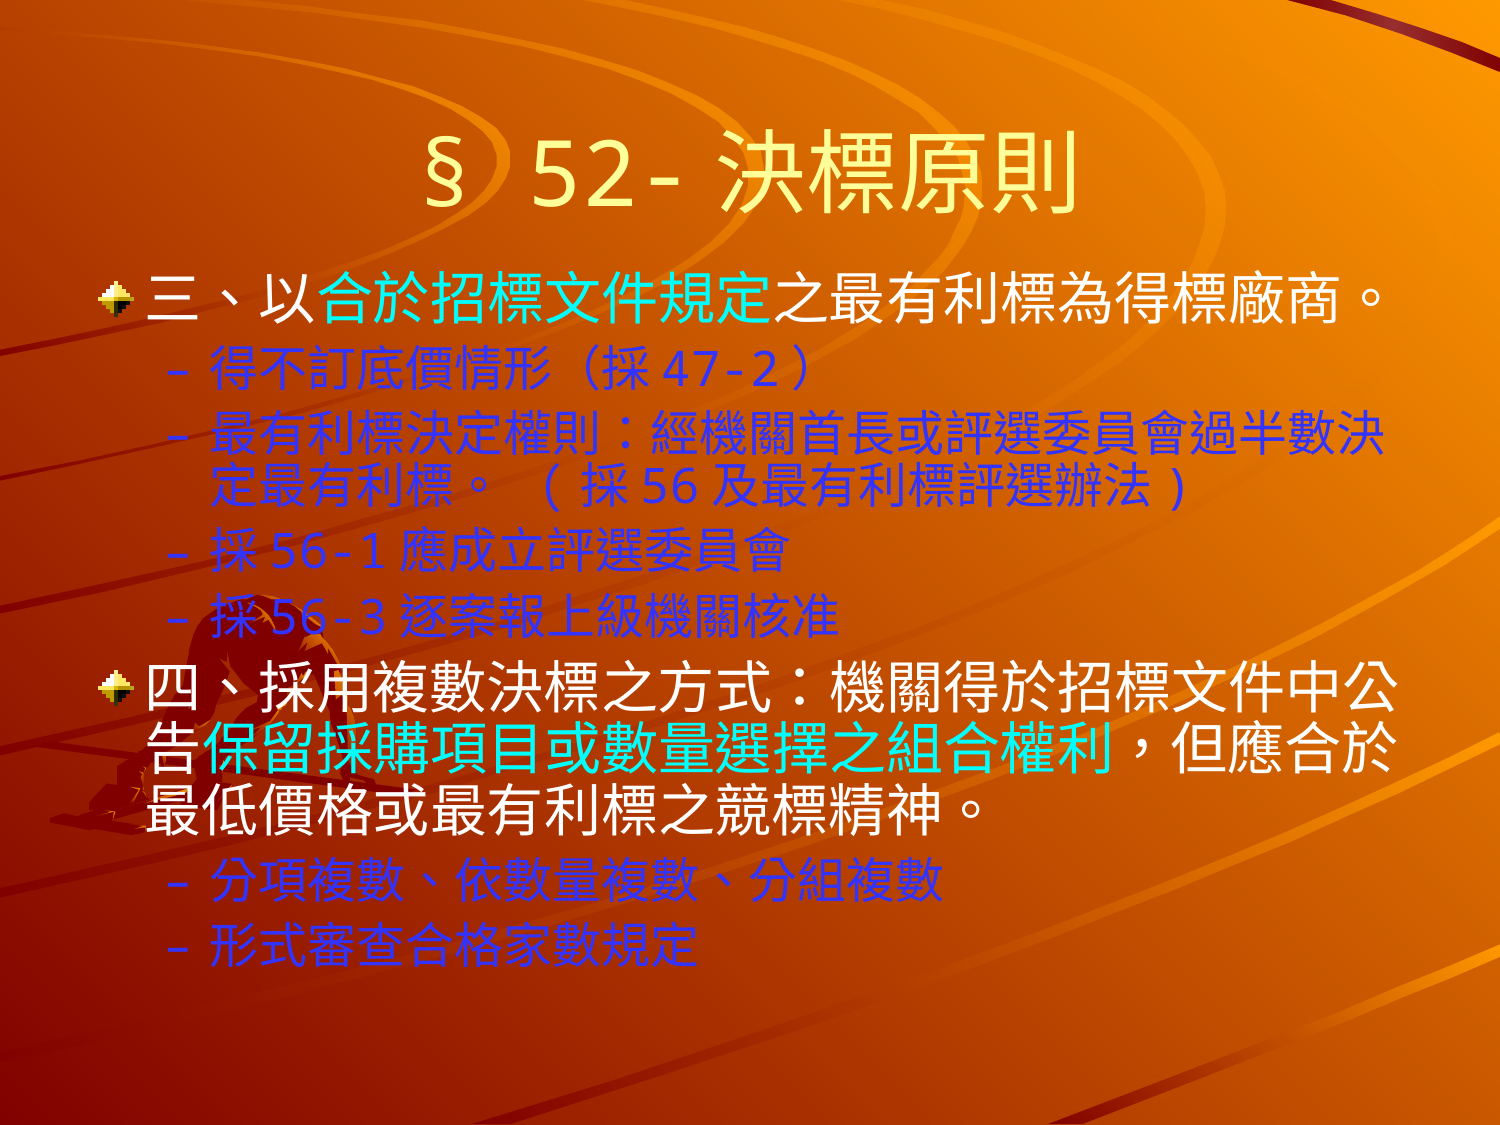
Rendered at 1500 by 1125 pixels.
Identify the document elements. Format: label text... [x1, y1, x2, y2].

list 三、以合於招標文件規定之最有利標為得標廠商。 得不訂底價情形（採47-2） 最有利標決定權則：經機關首長或評選委員會過半數決定最有利標。 (採56及最有利標評選辦法) 採56-1應成立評選委員會 採56-3逐案報上級機關核准 四、採用複數決標之方式：機關得於招標文件中公告保留採購項目或數量選擇之組合權利，但應合於最低價格或最有利標之競標精神。 分項複數、依數量複數、分組複數 形式審查合格家數規定 [75, 262, 1426, 1006]
title § 52-決標原則 [75, 25, 1426, 233]
